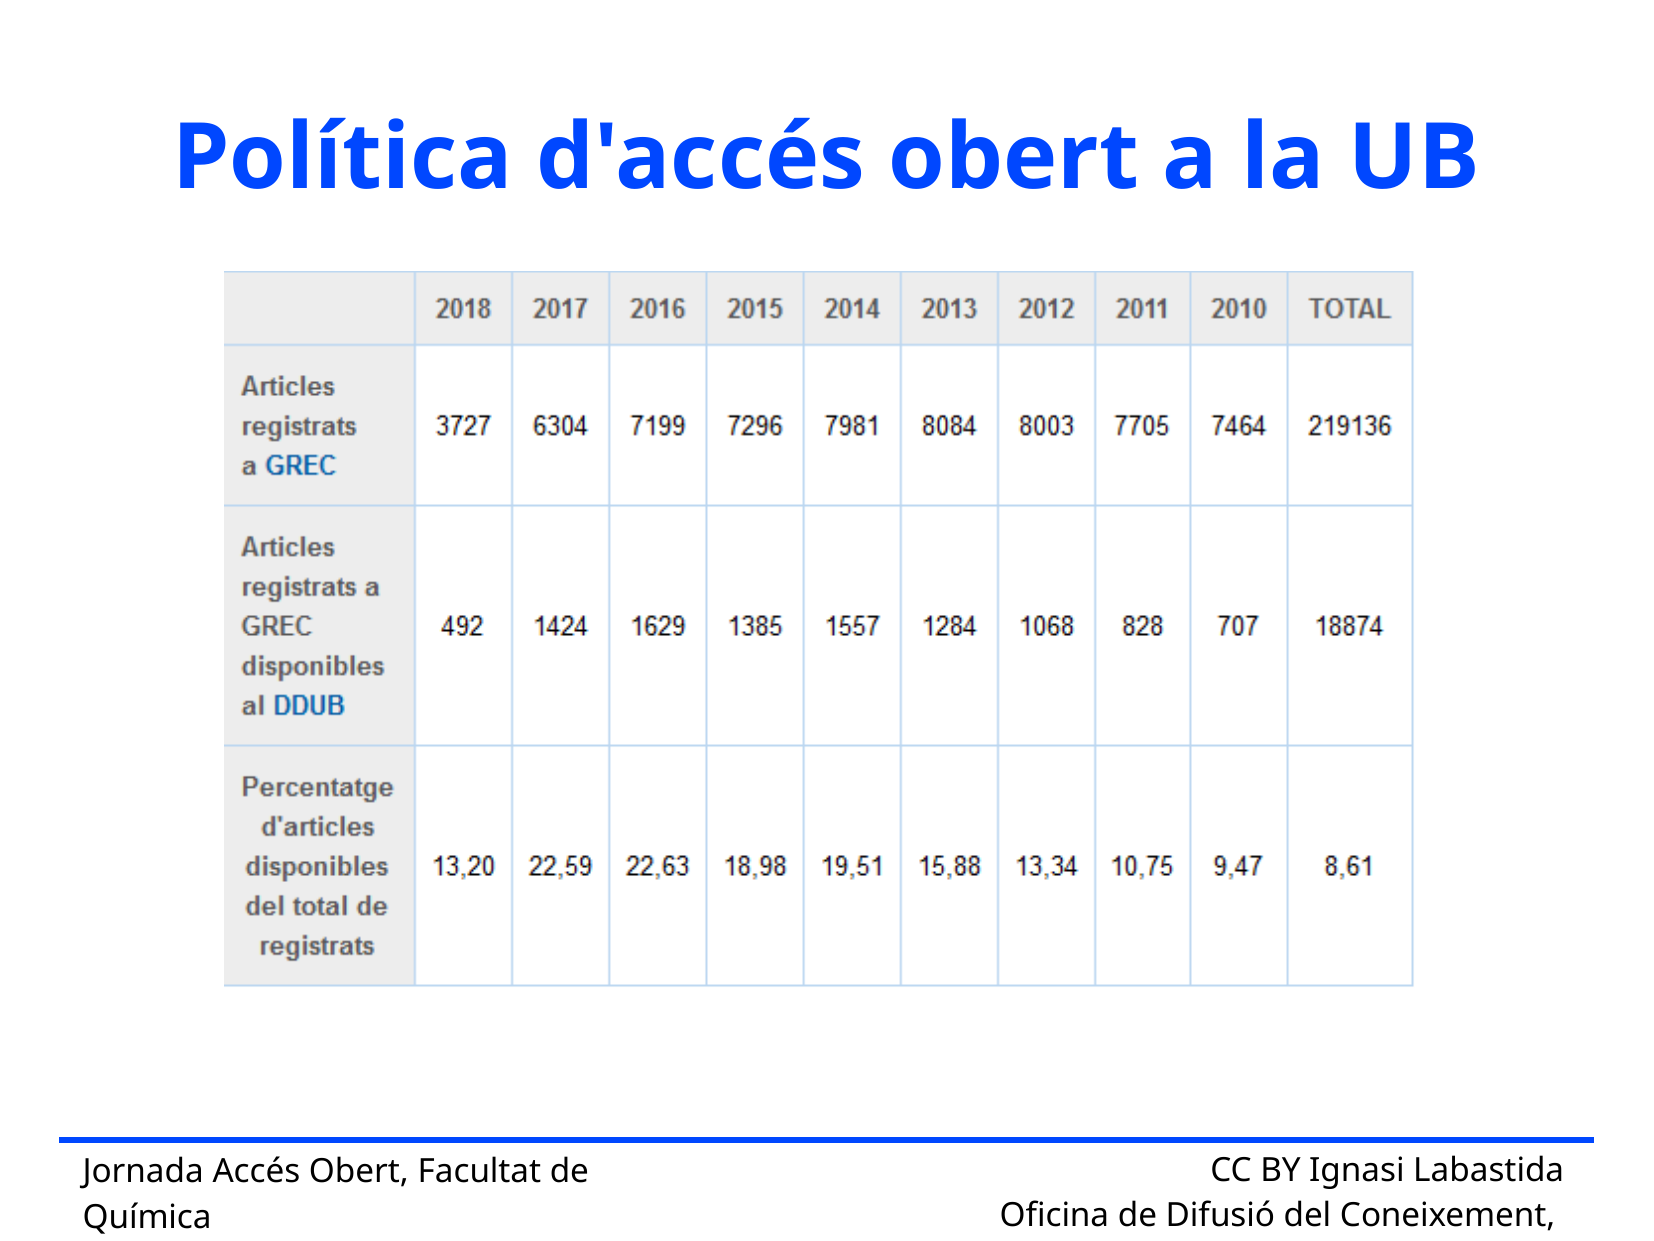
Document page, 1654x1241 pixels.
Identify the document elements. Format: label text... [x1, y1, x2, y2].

title Política d'accés obert a la UB [82, 49, 1571, 257]
picture [224, 271, 1418, 991]
